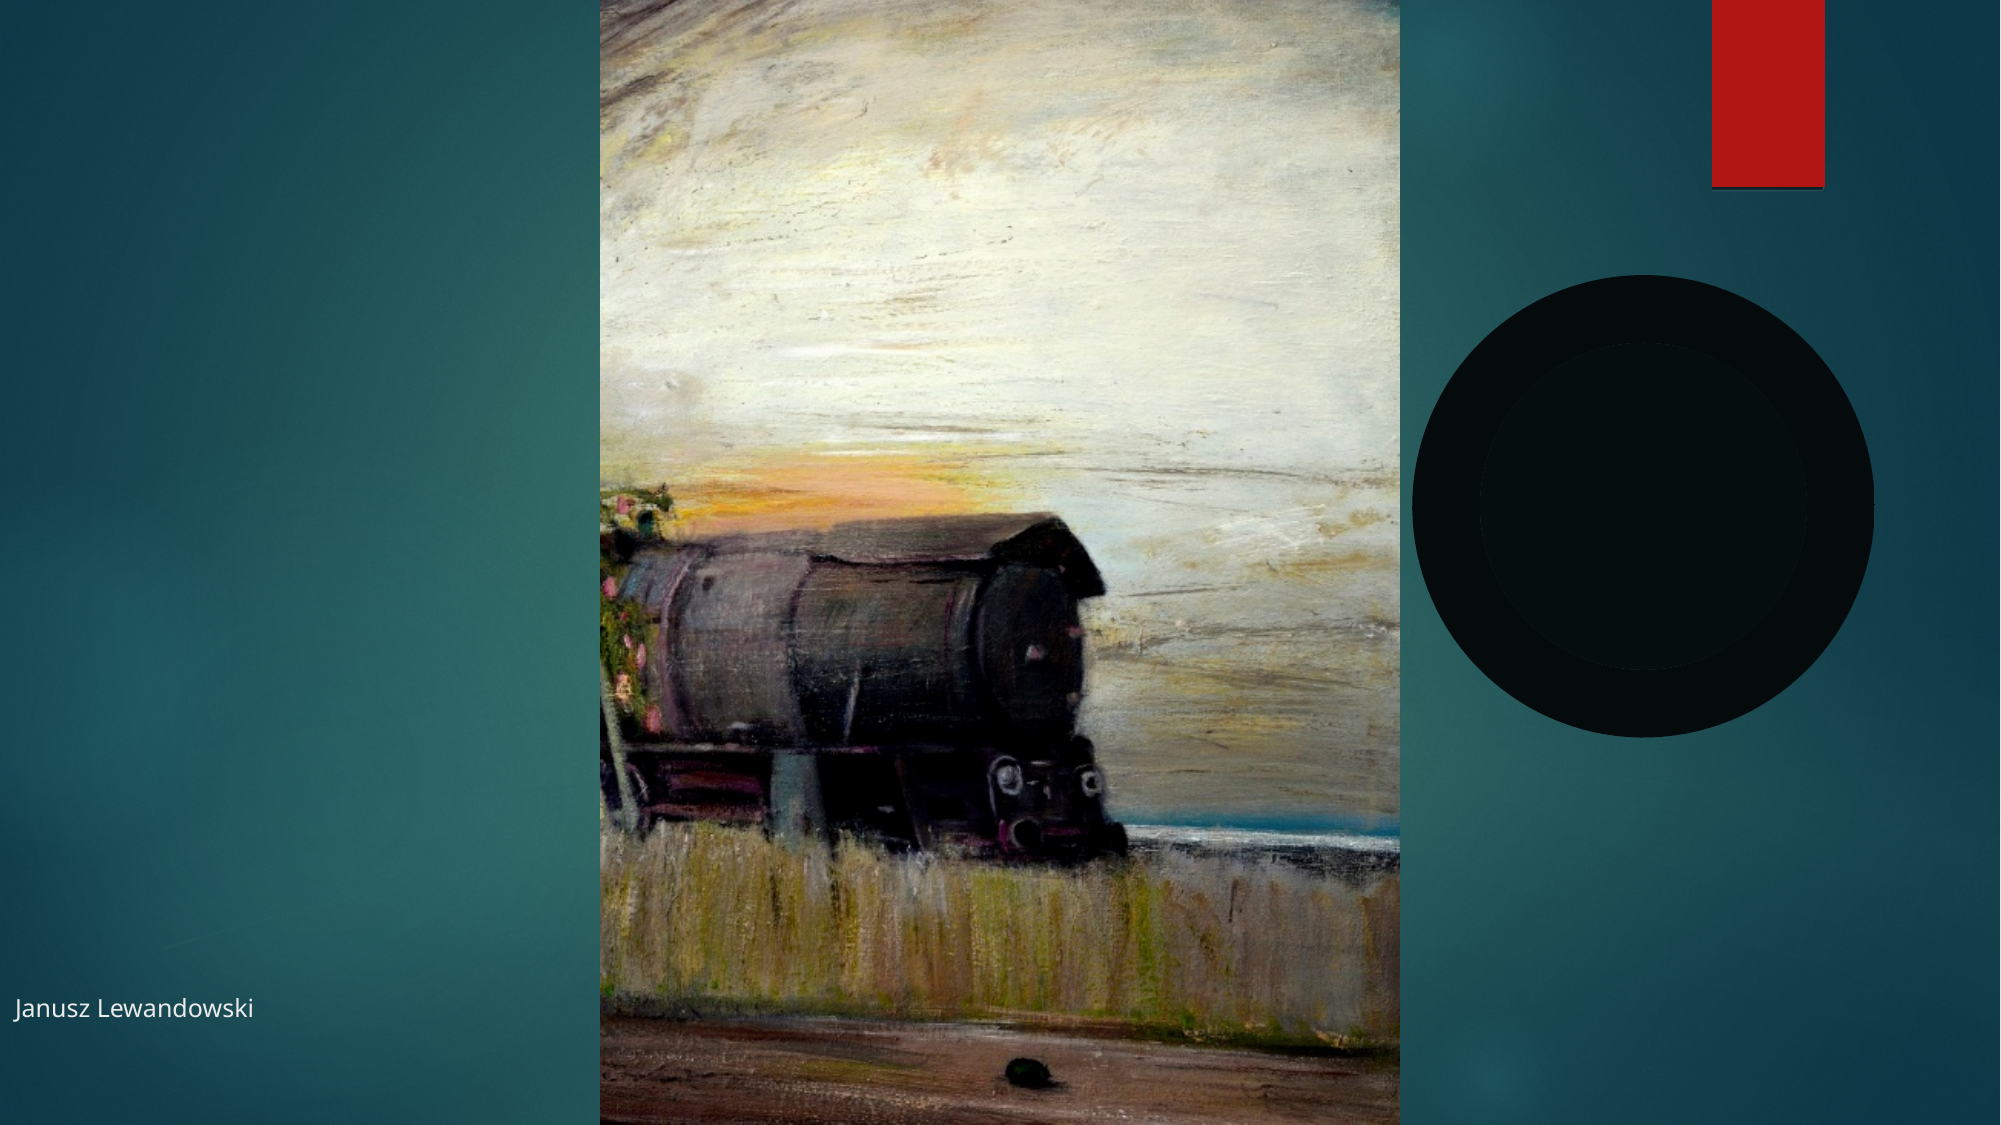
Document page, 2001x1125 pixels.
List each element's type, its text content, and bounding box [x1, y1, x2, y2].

picture [600, 0, 1400, 1125]
title Janusz Lewandowski [0, 895, 304, 1125]
